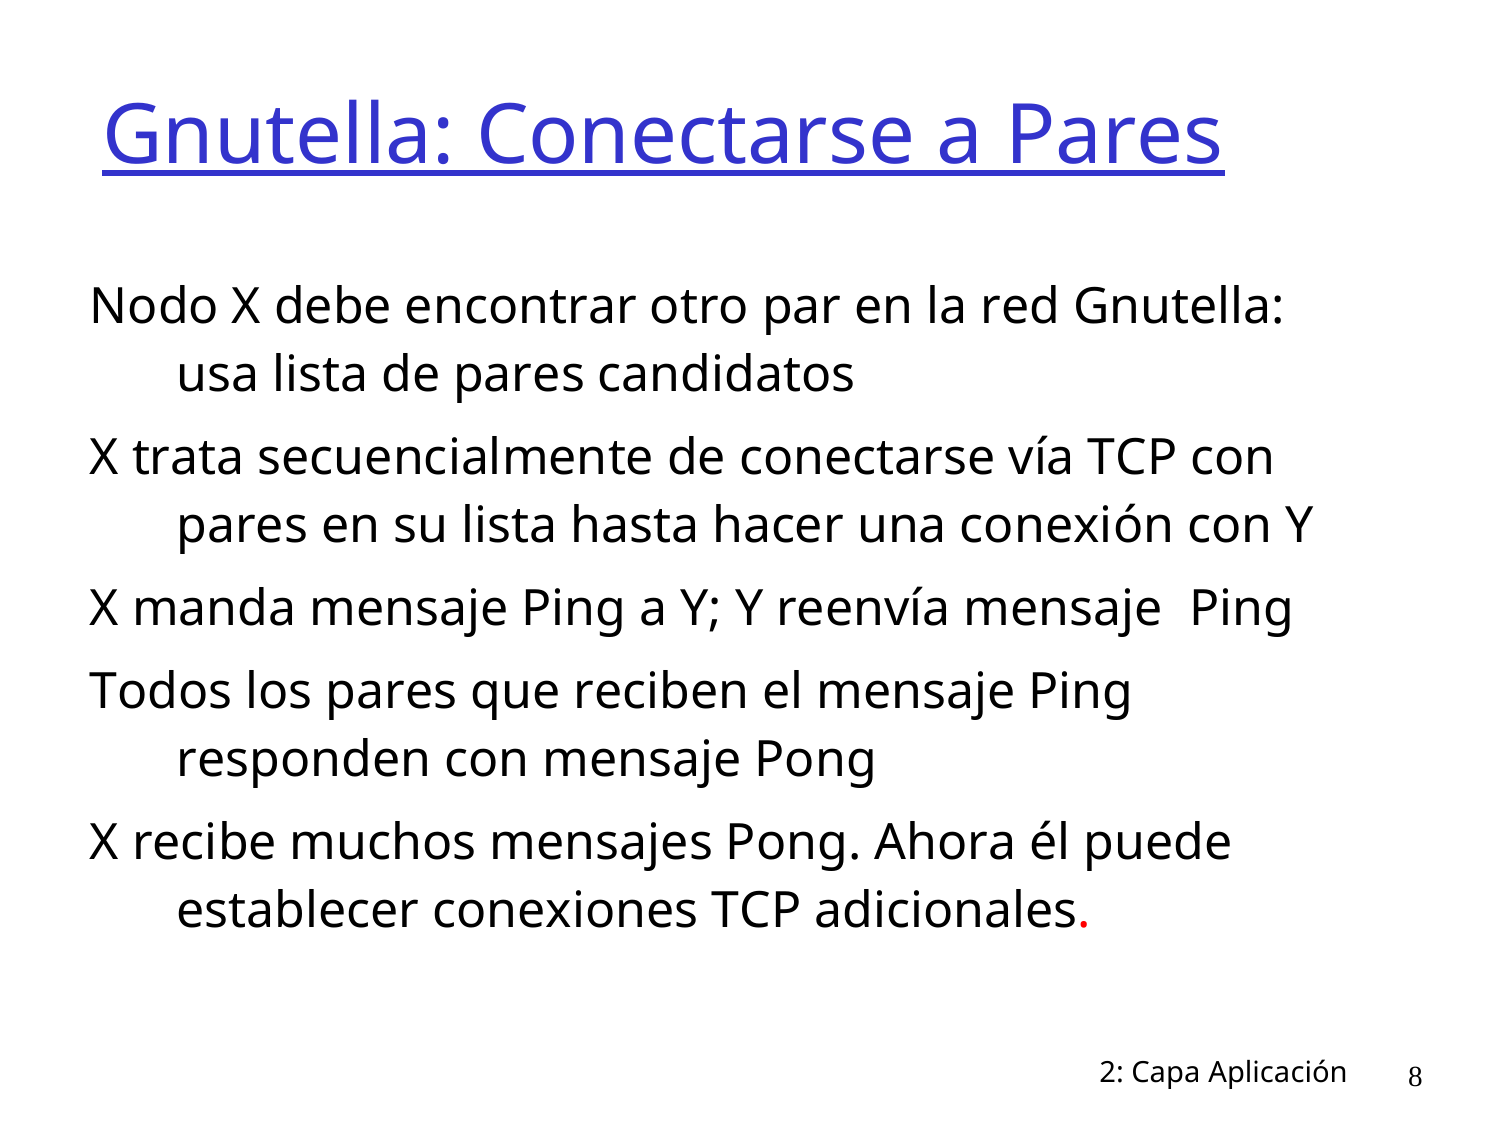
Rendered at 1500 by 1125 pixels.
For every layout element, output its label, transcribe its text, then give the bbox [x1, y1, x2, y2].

title Gnutella: Conectarse a Pares [87, 37, 1363, 225]
list Nodo X debe encontrar otro par en la red Gnutella: usa lista de pares candidatos X trata secuencialmente de conectarse vía TCP con pares en su lista hasta hacer una conexión con Y X manda mensaje Ping a Y; Y reenvía mensaje Ping Todos los pares que reciben el mensaje Ping responden con mensaje Pong X recibe muchos mensajes Pong. Ahora él puede establecer conexiones TCP adicionales. [74, 262, 1363, 1088]
